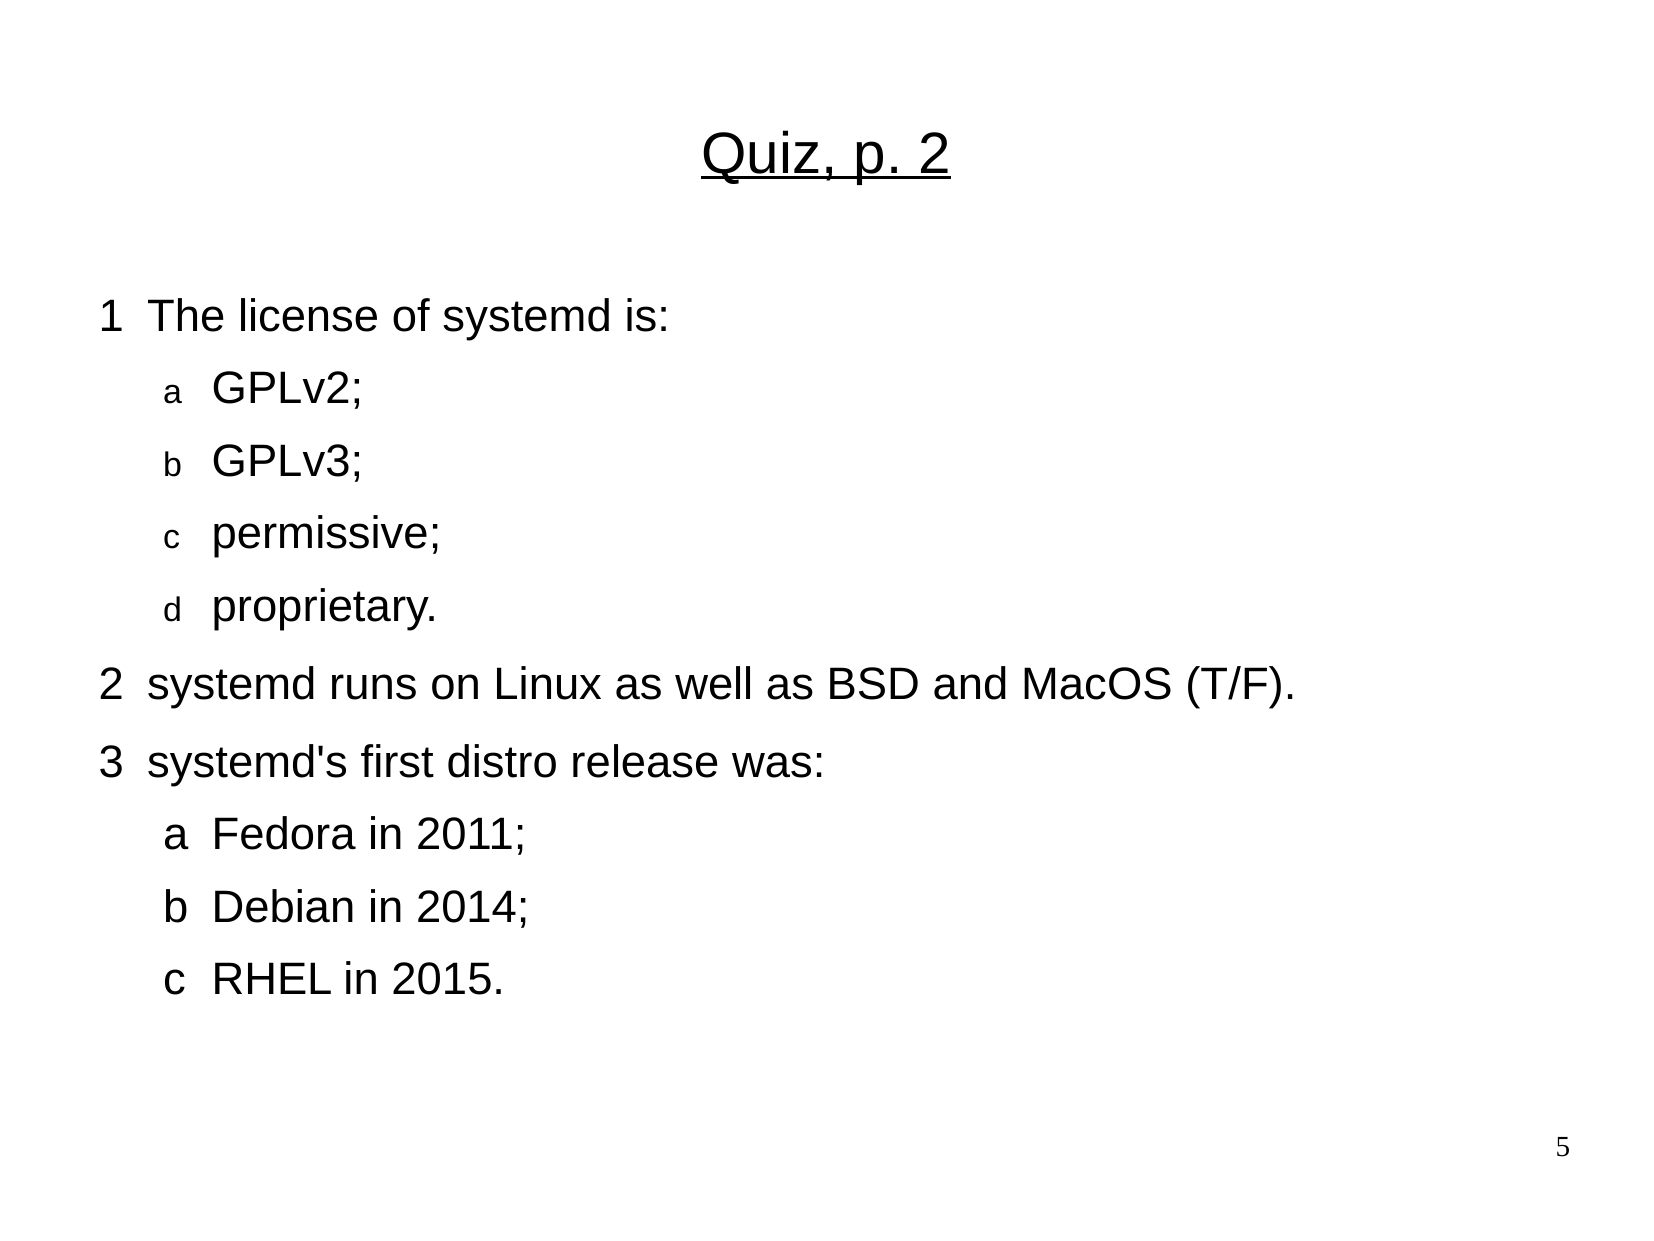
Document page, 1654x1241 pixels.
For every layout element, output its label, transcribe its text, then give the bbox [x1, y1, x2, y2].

list The license of systemd is: GPLv2; GPLv3; permissive; proprietary. systemd runs on Linux as well as BSD and MacOS (T/F). systemd's first distro release was: Fedora in 2011; Debian in 2014; RHEL in 2015. [82, 290, 1571, 1010]
title Quiz, p. 2 [82, 49, 1571, 257]
